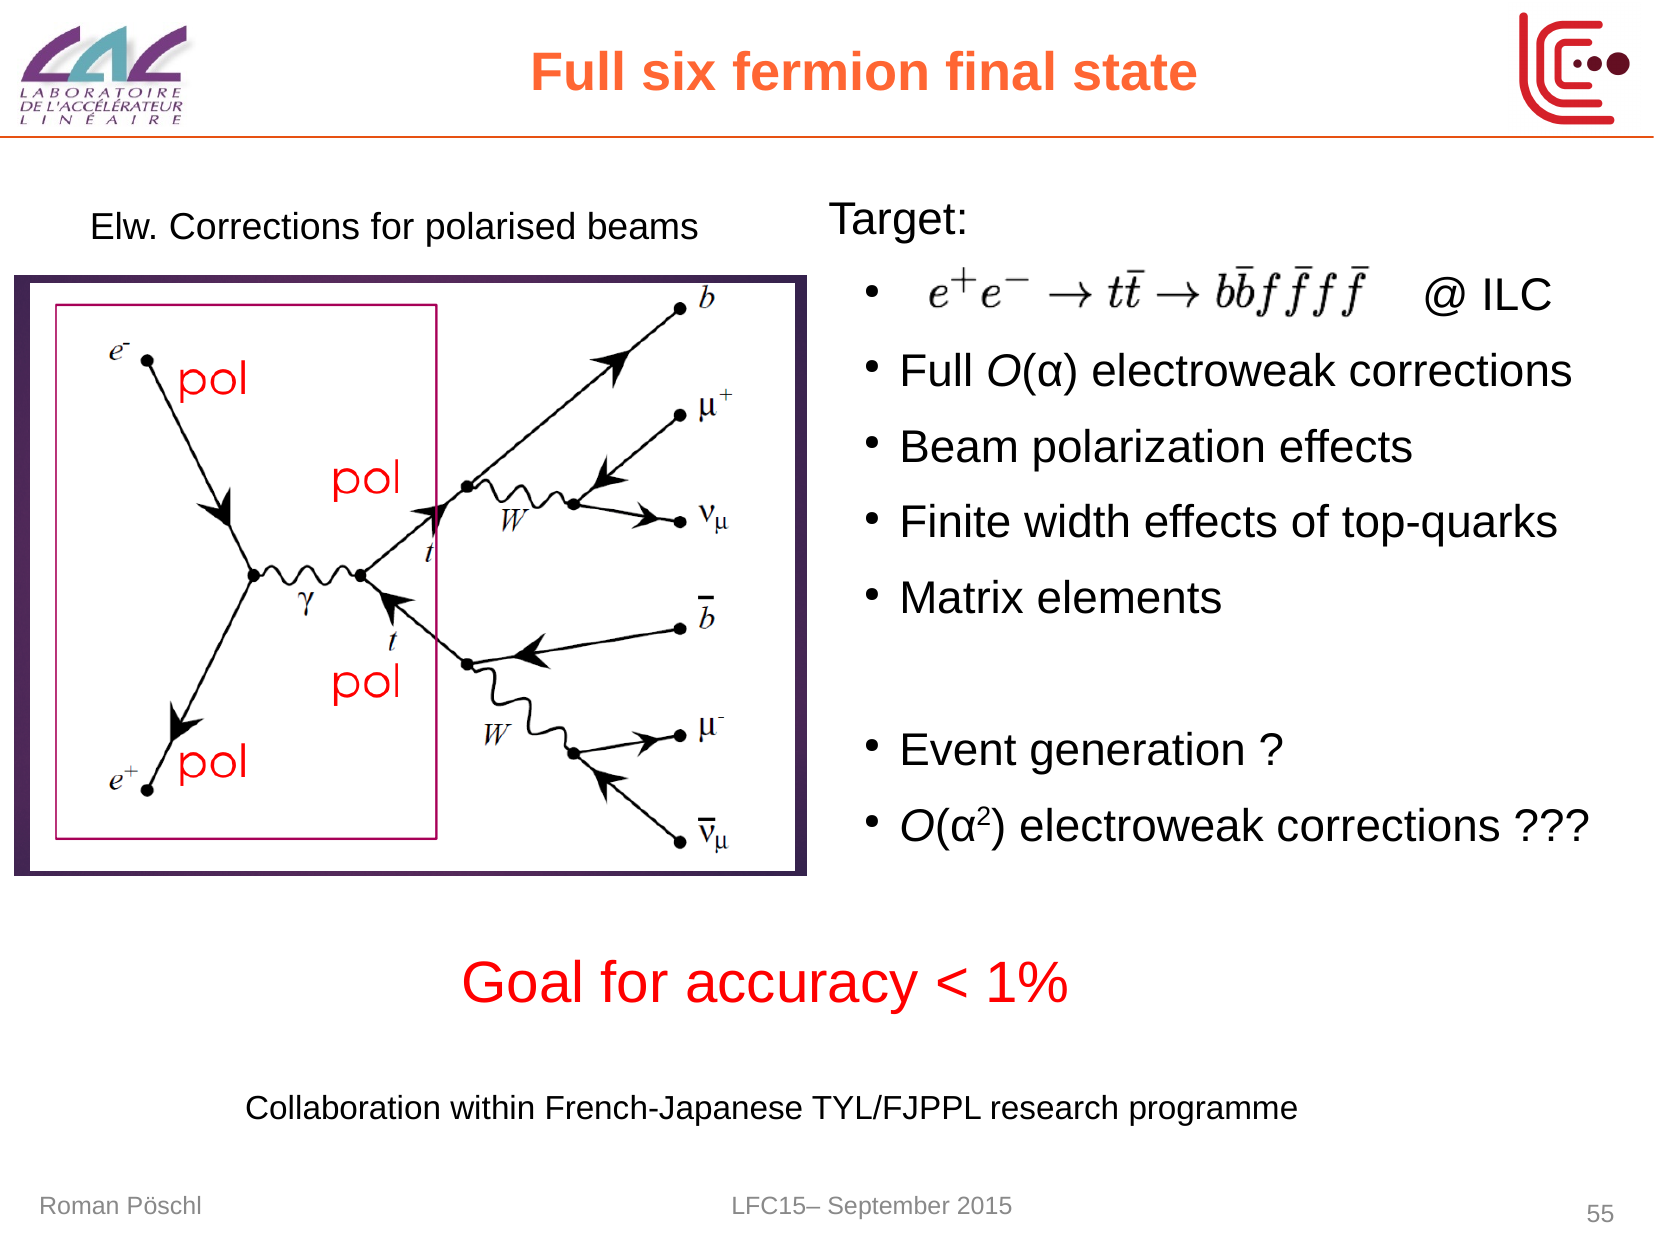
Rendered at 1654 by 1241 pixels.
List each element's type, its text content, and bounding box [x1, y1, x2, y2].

title Full six fermion final state [128, 29, 1617, 113]
picture [14, 275, 807, 876]
text_box Goal for accuracy < 1% [446, 942, 1085, 1023]
picture [1508, 2, 1641, 135]
text_box Collaboration within French-Japanese TYL/FJPPL research programme [230, 1082, 1451, 1140]
picture [17, 22, 199, 127]
text_box Target: @ ILC Full O(α) electroweak corrections Beam polarization effects Finite width effects of top-quarks Matrix elements Event generation ? O(α2) electroweak corrections ??? [813, 163, 1654, 876]
text_box Elw. Corrections for polarised beams [74, 198, 718, 256]
